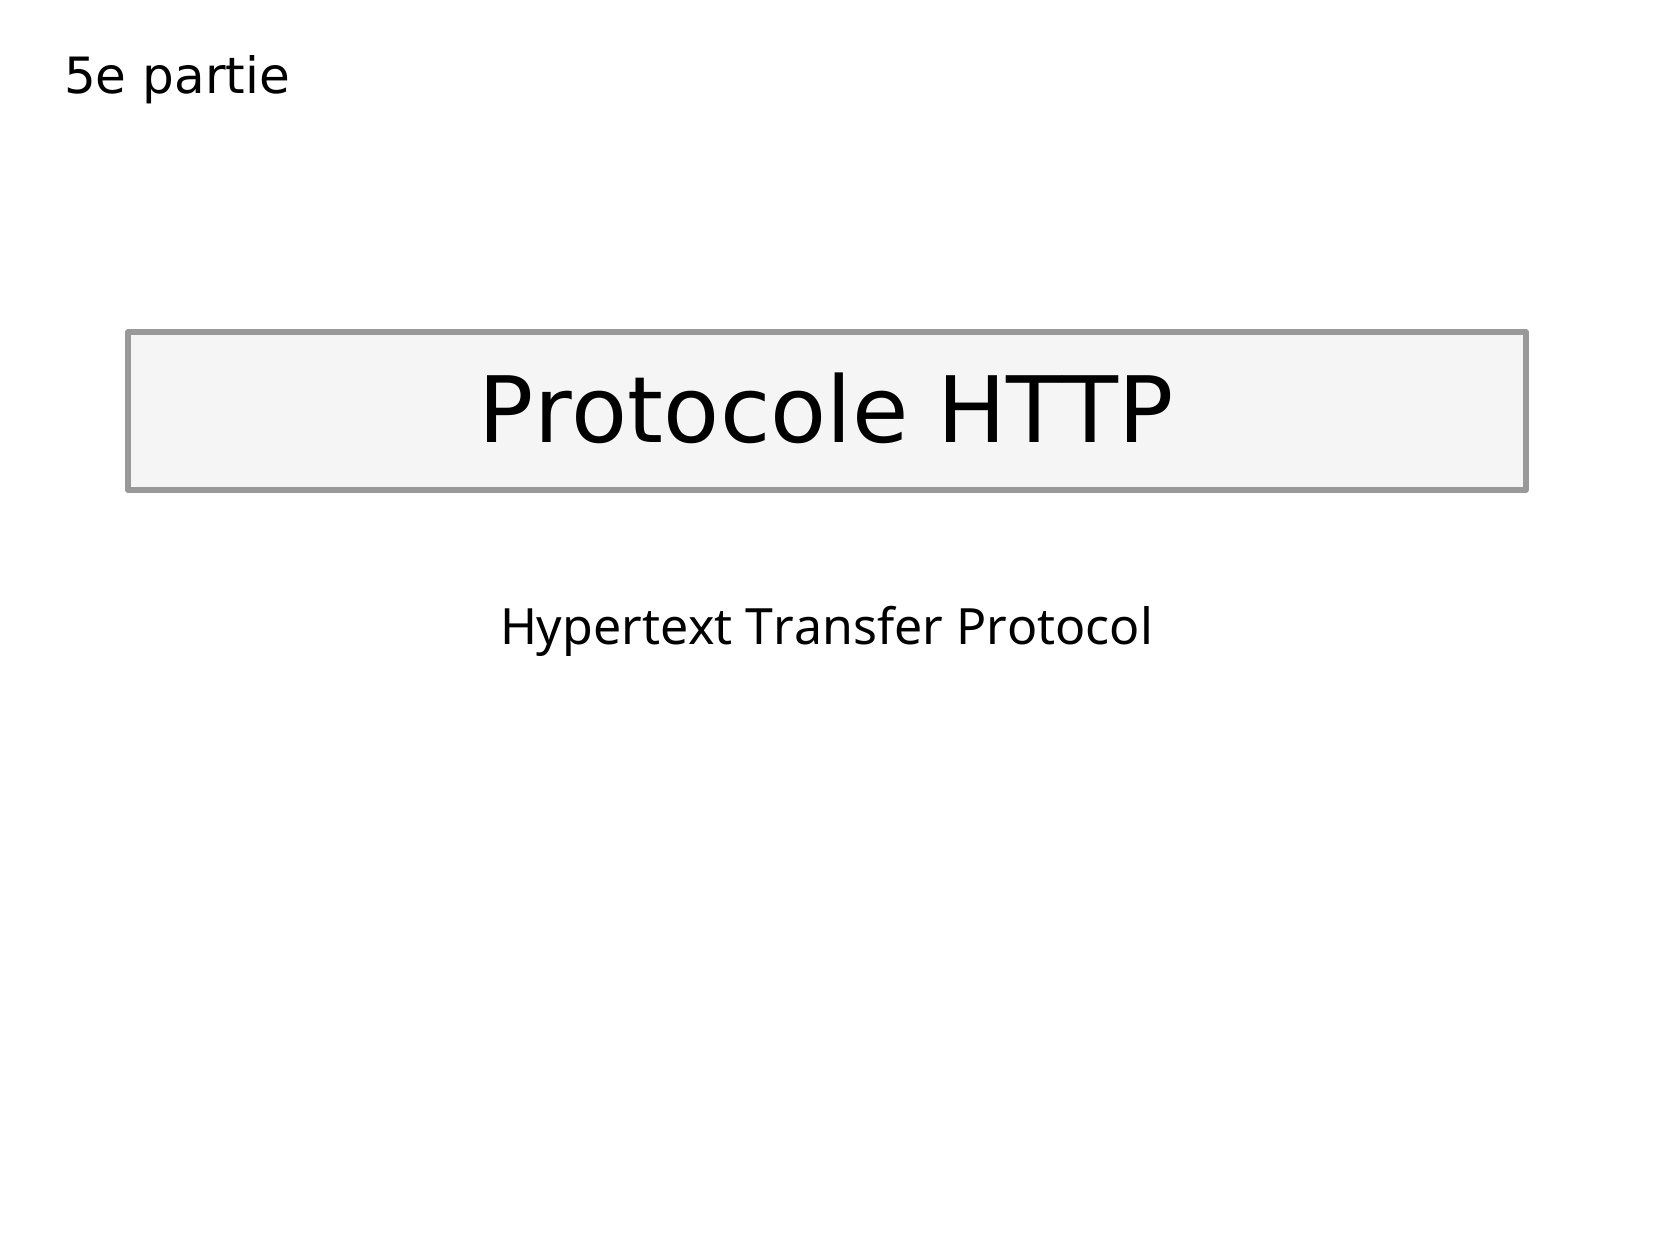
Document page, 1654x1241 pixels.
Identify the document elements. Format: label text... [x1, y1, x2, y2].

text_box [127, 331, 1526, 490]
title Protocole HTTP [136, 347, 1518, 473]
text_box 5e partie [43, 47, 349, 106]
text_box Hypertext Transfer Protocol [514, 591, 1139, 652]
